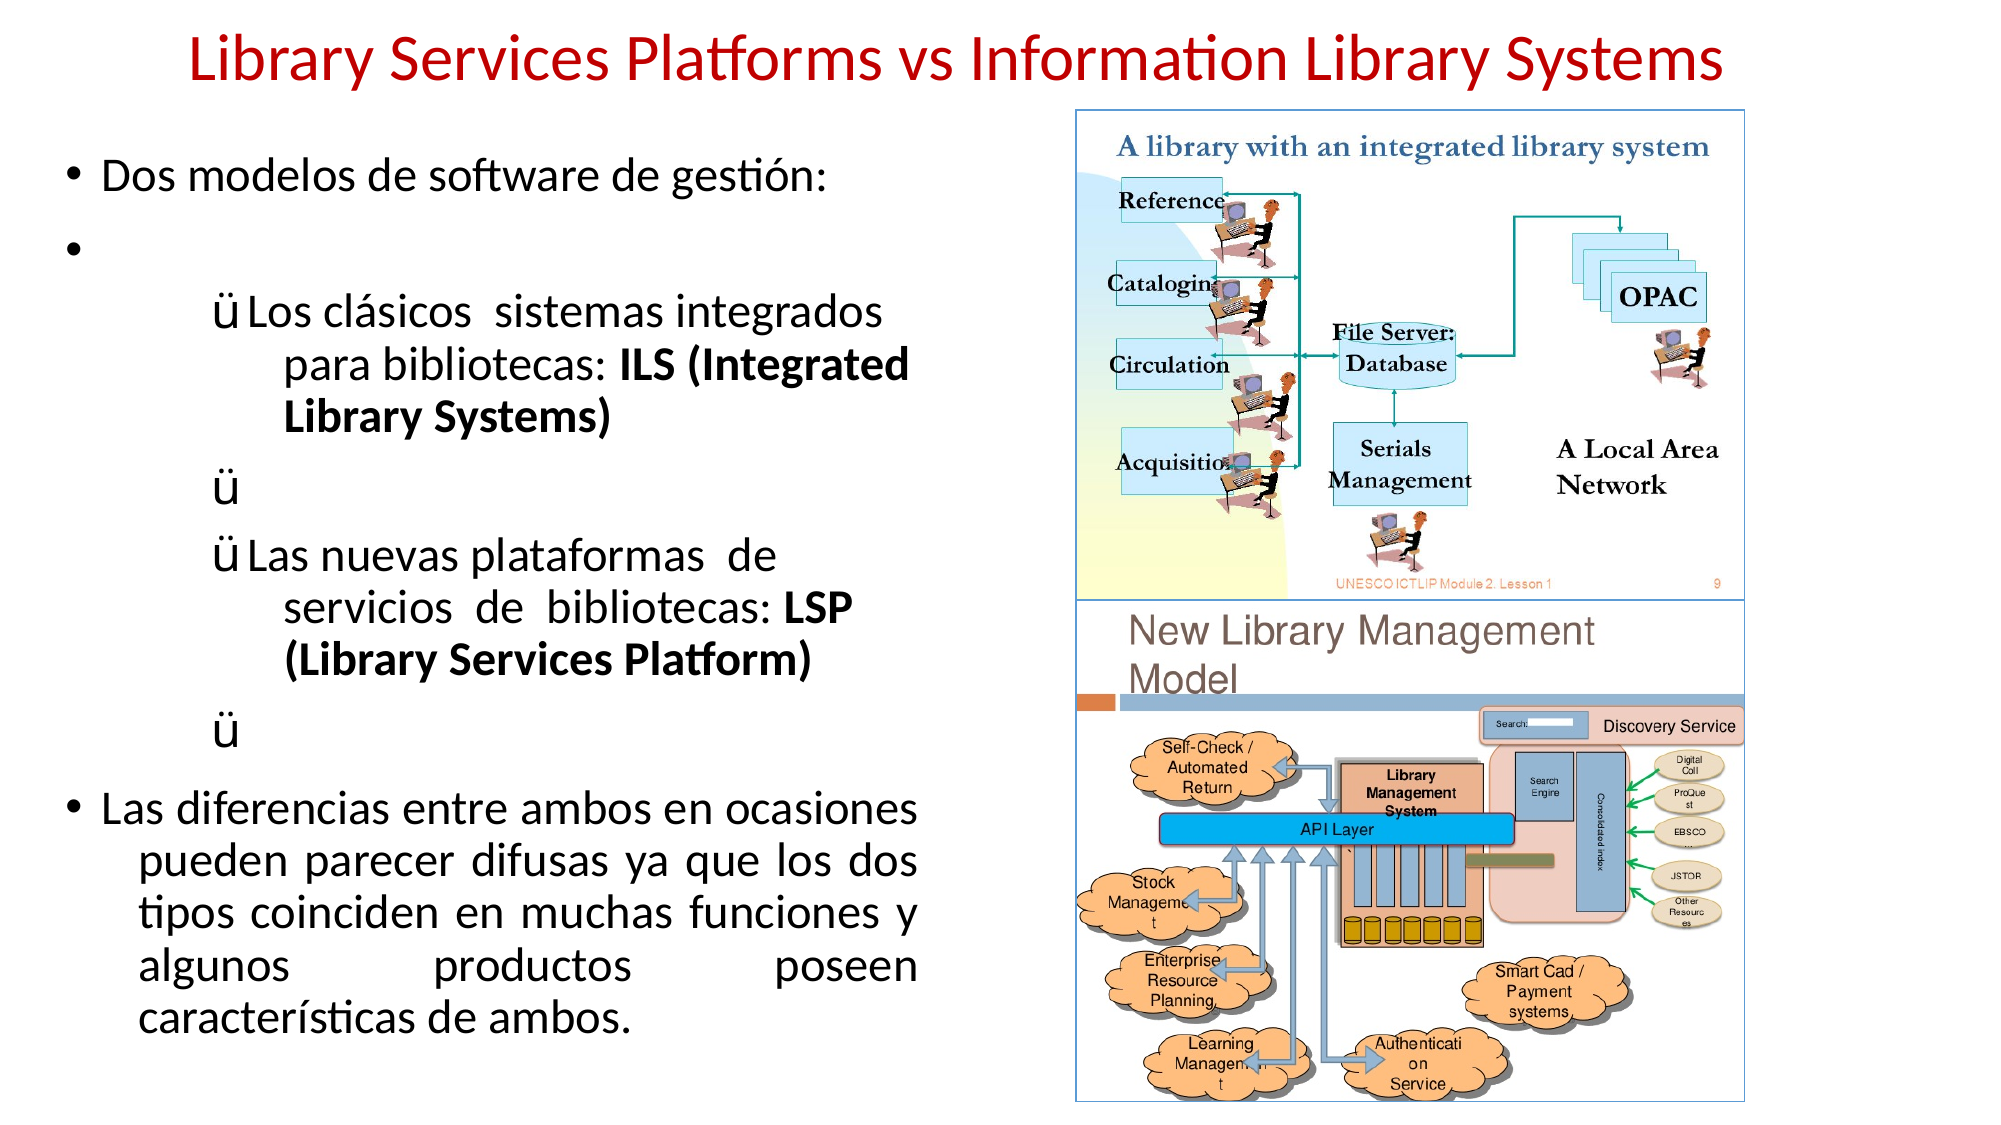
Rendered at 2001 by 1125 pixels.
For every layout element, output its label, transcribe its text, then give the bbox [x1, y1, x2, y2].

list Dos modelos de software de gestión: Los clásicos sistemas integrados para bibliotecas: ILS (Integrated Library Systems) Las nuevas plataformas de servicios de bibliotecas: LSP (Library Services Platform) Las diferencias entre ambos en ocasiones pueden parecer difusas ya que los dos tipos coinciden en muchas funciones y algunos productos poseen características de ambos. [50, 141, 935, 1060]
picture [1076, 600, 1744, 1101]
title Library Services Platforms vs Information Library Systems [118, 0, 1796, 117]
picture [1076, 110, 1744, 599]
